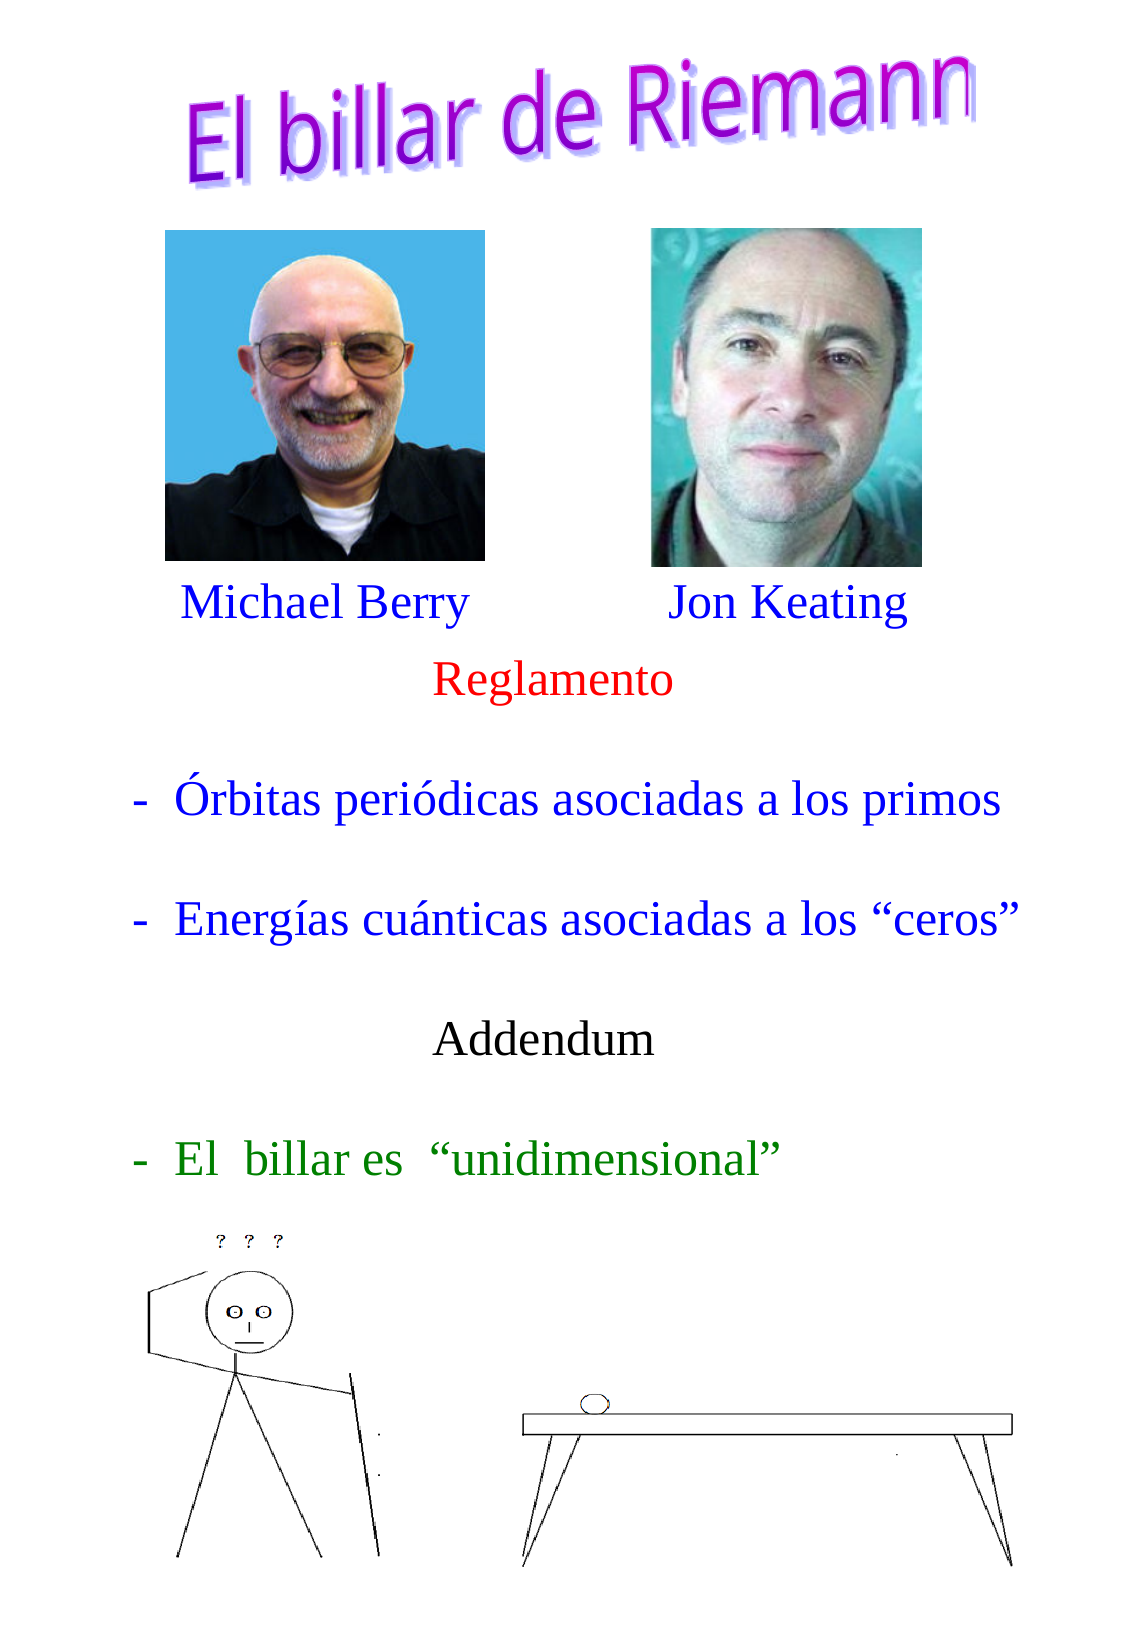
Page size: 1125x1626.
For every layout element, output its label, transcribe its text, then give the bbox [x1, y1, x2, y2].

text_box Jon Keating [653, 561, 1125, 636]
text_box El billar de Riemann [189, 101, 224, 183]
text_box El billar de Riemann [355, 84, 364, 169]
text_box Michael Berry [165, 561, 653, 636]
text_box El billar de Riemann [236, 94, 244, 179]
text_box El billar de Riemann [555, 89, 596, 151]
picture [106, 1216, 1052, 1583]
text_box El billar de Riemann [829, 65, 867, 128]
text_box El billar de Riemann [377, 82, 386, 167]
text_box El billar de Riemann [333, 110, 341, 171]
text_box El billar de Riemann [630, 64, 674, 145]
text_box Reglamento - Órbitas periódicas asociadas a los primos - Energías cuánticas asociadas a los “ceros” Addendum - El billar es “unidimensional” [118, 637, 1063, 1313]
text_box El billar de Riemann [447, 98, 475, 161]
text_box El billar de Riemann [752, 69, 819, 135]
text_box El billar de Riemann [682, 80, 690, 141]
picture [650, 228, 922, 567]
text_box El billar de Riemann [934, 56, 969, 119]
text_box El billar de Riemann [701, 76, 742, 138]
picture [165, 230, 485, 562]
text_box El billar de Riemann [280, 90, 322, 176]
text_box El billar de Riemann [396, 103, 434, 165]
text_box El billar de Riemann [503, 68, 544, 156]
text_box El billar de Riemann [881, 61, 920, 124]
